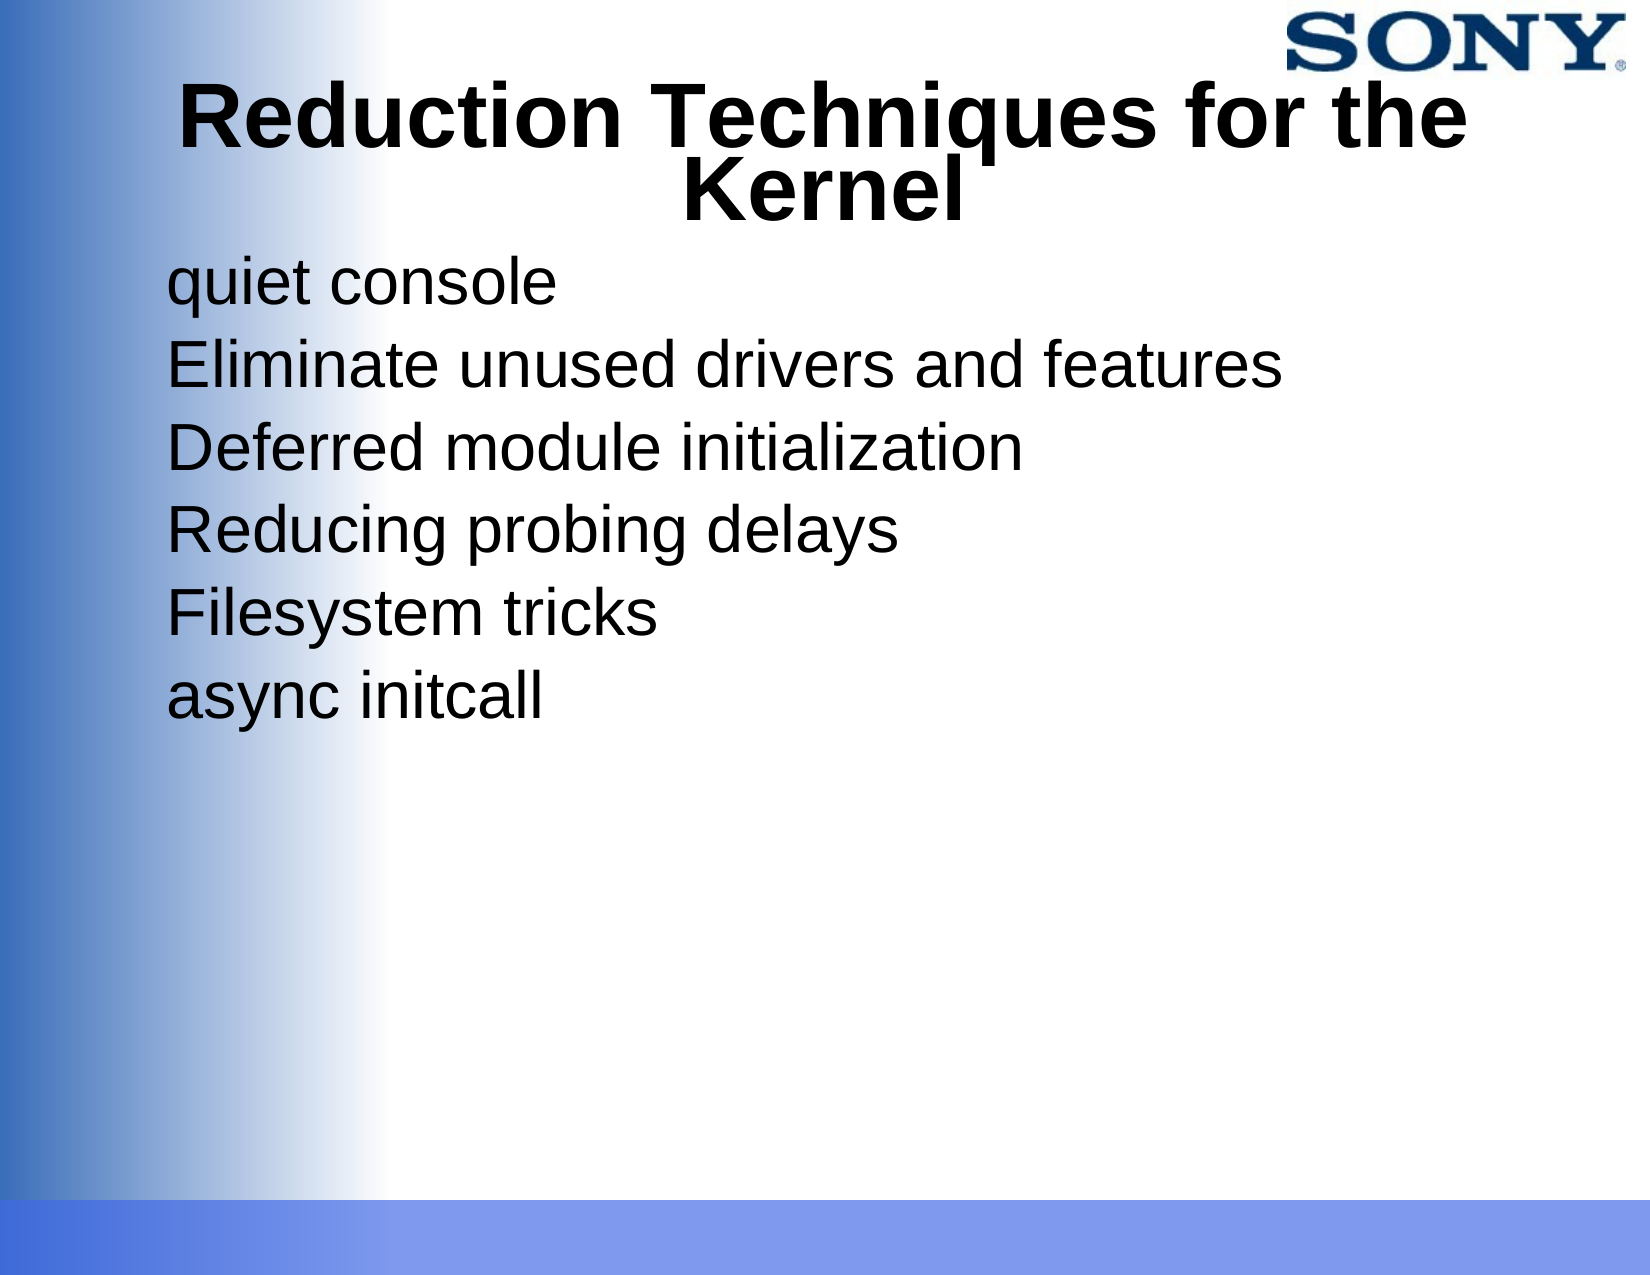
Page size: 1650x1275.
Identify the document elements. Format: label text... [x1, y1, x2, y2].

list quiet console Eliminate unused drivers and features Deferred module initialization Reducing probing delays Filesystem tricks async initcall [149, 262, 1499, 1188]
picture [1287, 0, 1626, 80]
title Reduction Techniques for the Kernel [149, 74, 1499, 250]
